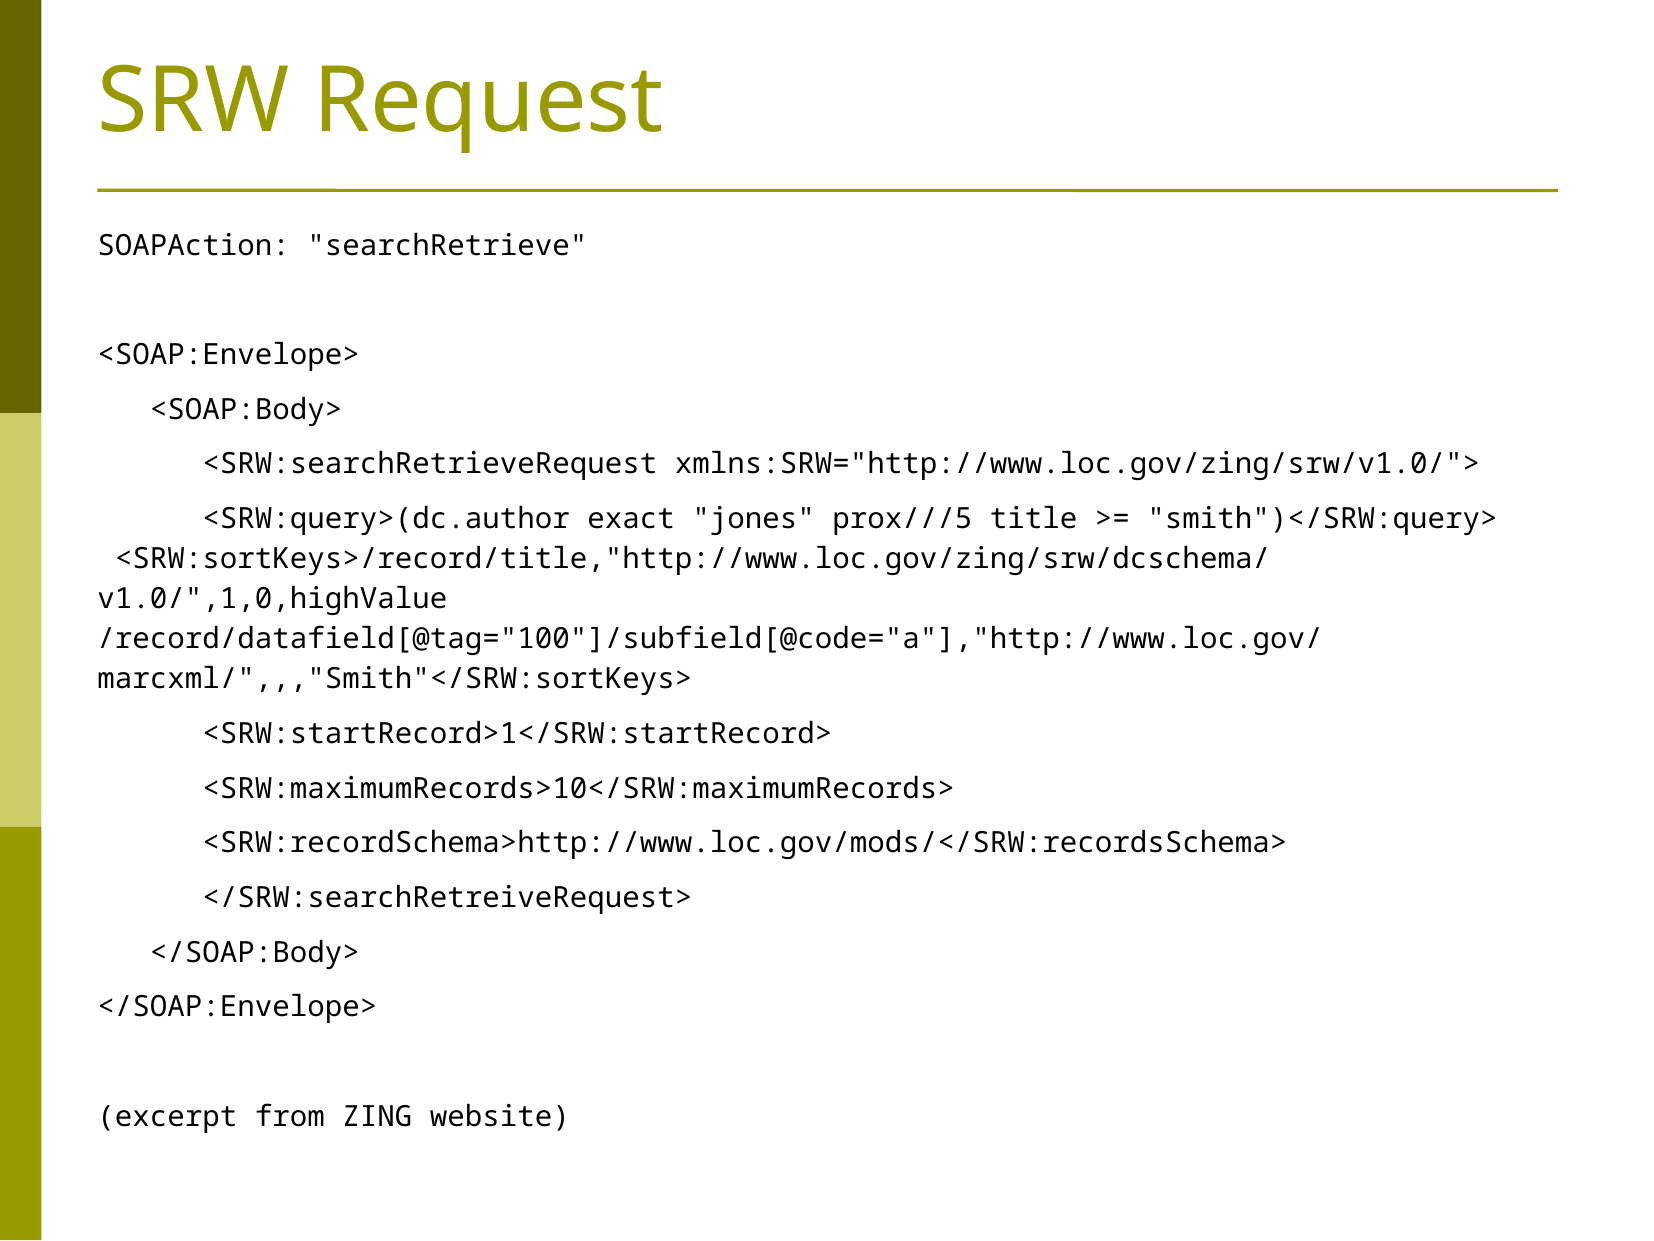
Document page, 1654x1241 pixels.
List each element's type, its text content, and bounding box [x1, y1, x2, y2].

title SRW Request [82, 0, 1571, 164]
list SOAPAction: "searchRetrieve" <SOAP:Envelope> <SOAP:Body> <SRW:searchRetrieveRequest xmlns:SRW="http://www.loc.gov/zing/srw/v1.0/"> <SRW:query>(dc.author exact "jones" prox///5 title >= "smith")</SRW:query> <SRW:sortKeys>/record/title,"http://www.loc.gov/zing/srw/dcschema/v1.0/",1,0,highValue /record/datafield[@tag="100"]/subfield[@code="a"],"http://www.loc.gov/marcxml/",,,"Smith"</SRW:sortKeys> <SRW:startRecord>1</SRW:startRecord> <SRW:maximumRecords>10</SRW:maximumRecords> <SRW:recordSchema>http://www.loc.gov/mods/</SRW:recordsSchema> </SRW:searchRetreiveRequest> </SOAP:Body> </SOAP:Envelope> (excerpt from ZING website) [82, 216, 1571, 1124]
